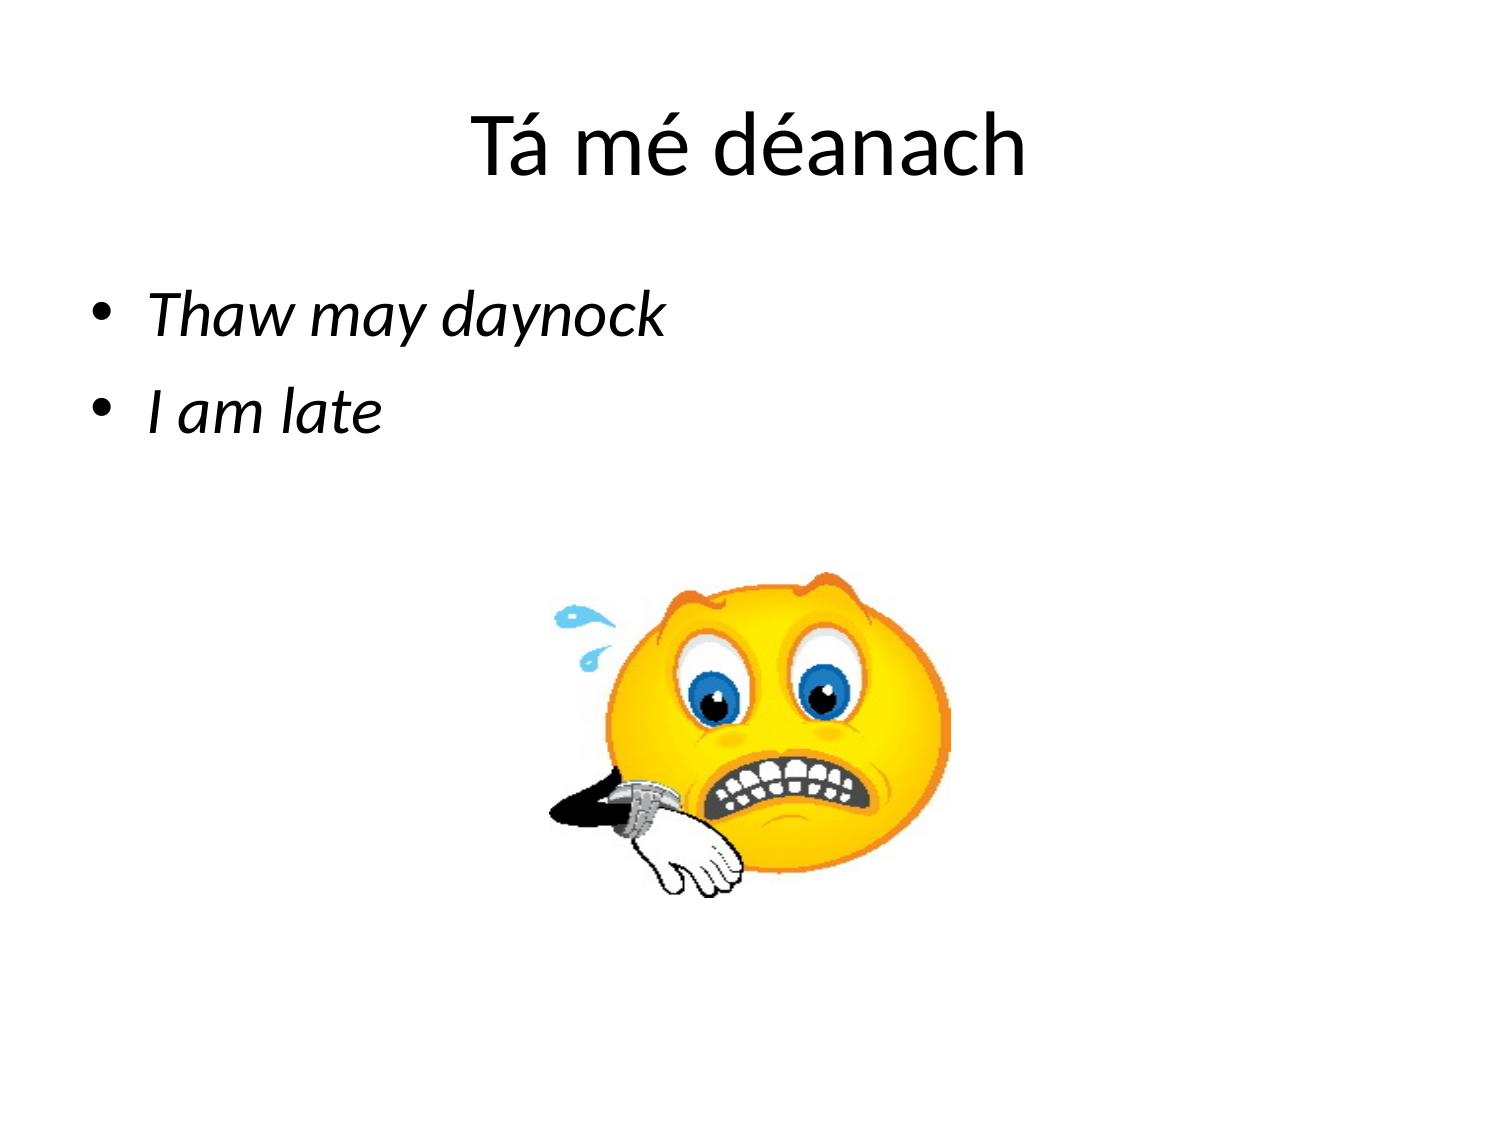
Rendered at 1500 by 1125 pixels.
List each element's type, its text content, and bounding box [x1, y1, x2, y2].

picture [549, 572, 951, 898]
list Thaw may daynock I am late [75, 262, 1426, 1005]
title Tá mé déanach [75, 45, 1426, 233]
